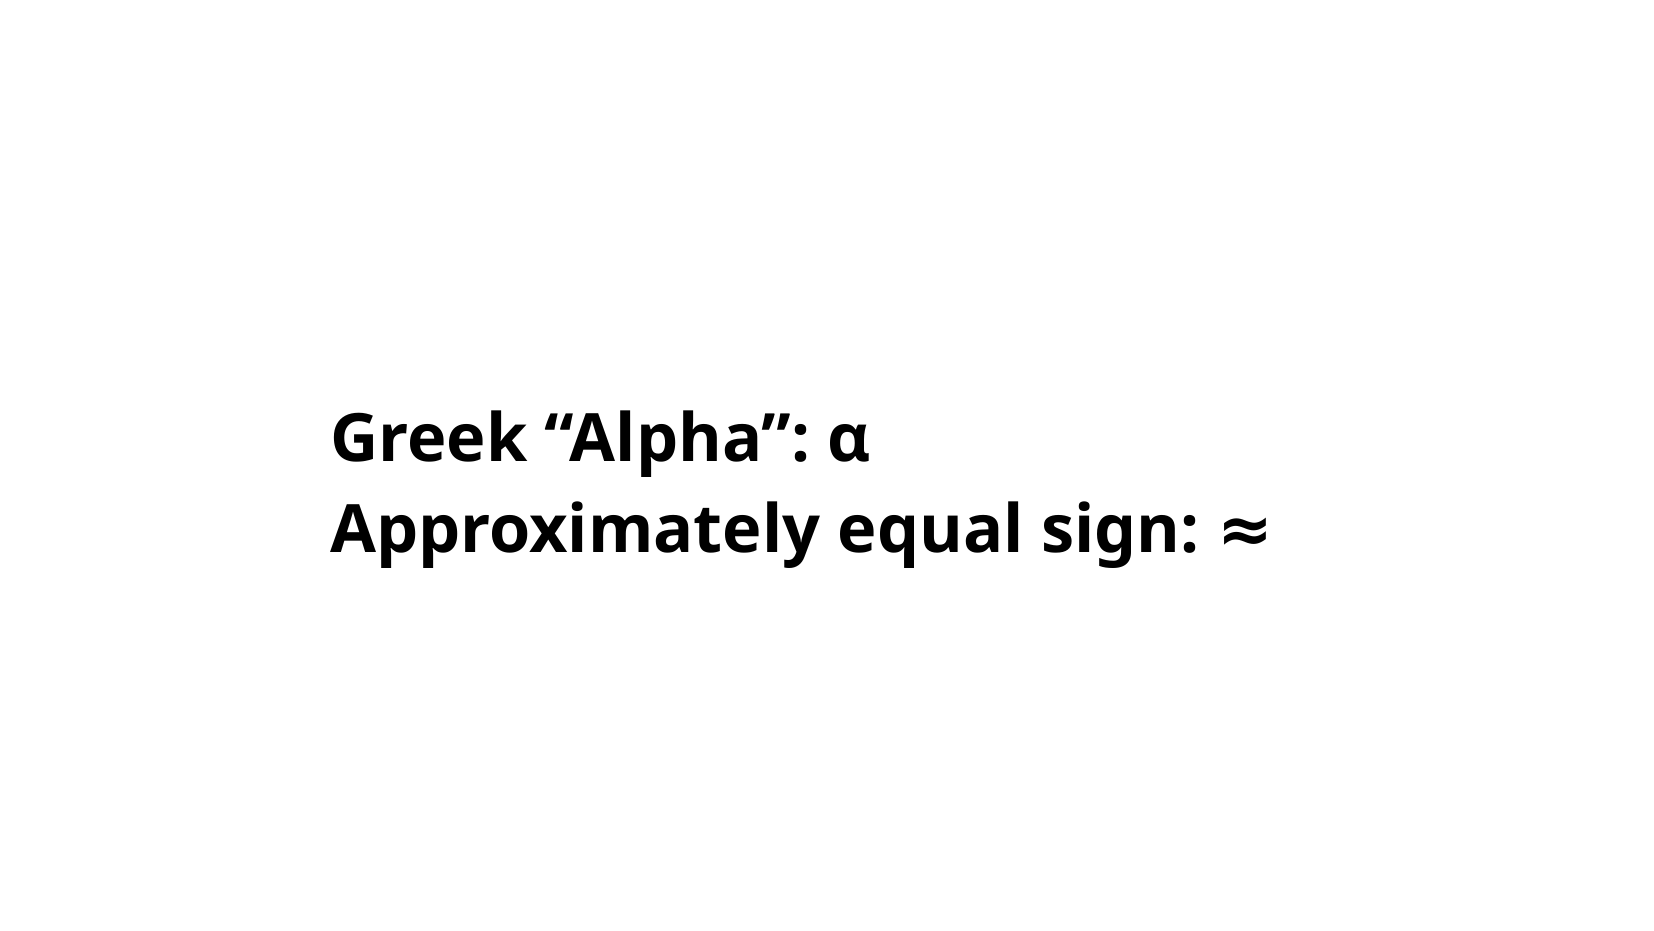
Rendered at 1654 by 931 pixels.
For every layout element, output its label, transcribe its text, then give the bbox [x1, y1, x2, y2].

text_box Greek “Alpha”: α Approximately equal sign: ≈ [315, 382, 1304, 580]
